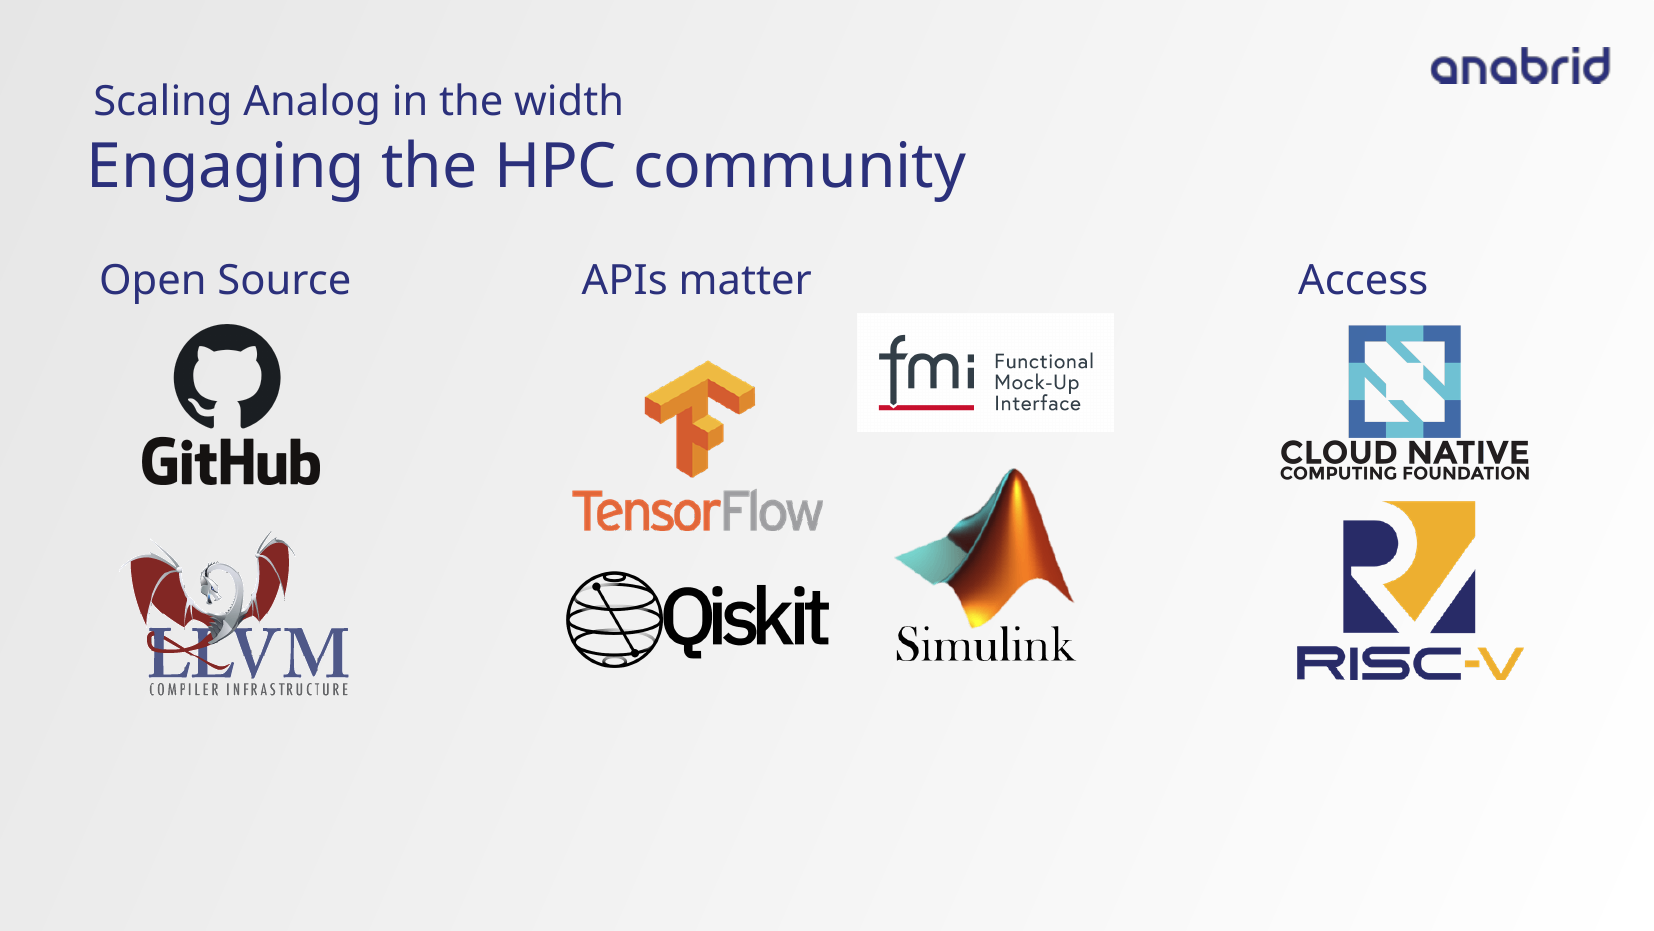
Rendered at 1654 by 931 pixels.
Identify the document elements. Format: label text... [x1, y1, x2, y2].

picture [1279, 324, 1530, 481]
picture [566, 571, 829, 669]
picture [572, 360, 823, 531]
text_box Open Source [84, 242, 378, 305]
text_box APIs matter [566, 242, 979, 305]
picture [857, 313, 1114, 432]
title Engaging the HPC community [86, 96, 1490, 181]
picture [118, 531, 351, 697]
picture [881, 467, 1089, 680]
text_box Scaling Analog in the width [78, 63, 1034, 126]
picture [1297, 501, 1524, 680]
picture [1430, 47, 1612, 84]
text_box Access [1283, 242, 1654, 305]
picture [142, 324, 320, 485]
